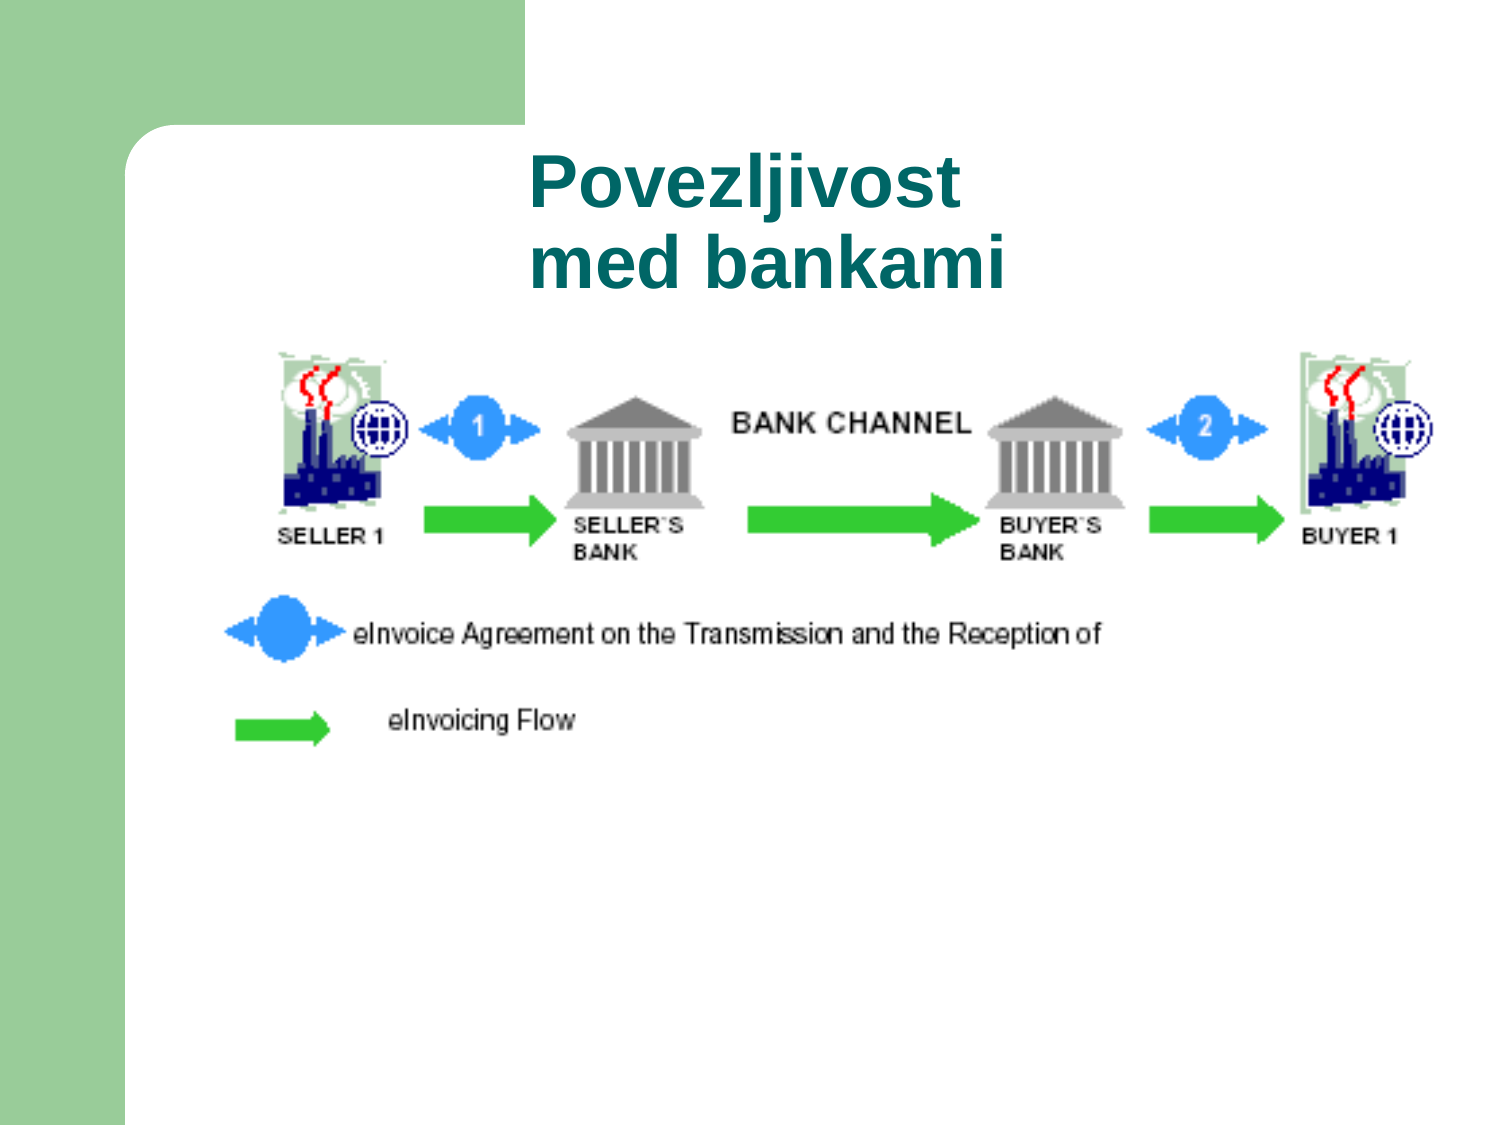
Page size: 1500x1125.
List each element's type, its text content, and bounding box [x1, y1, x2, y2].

picture [150, 337, 1463, 793]
title Povezljivost med bankami [513, 124, 1463, 313]
